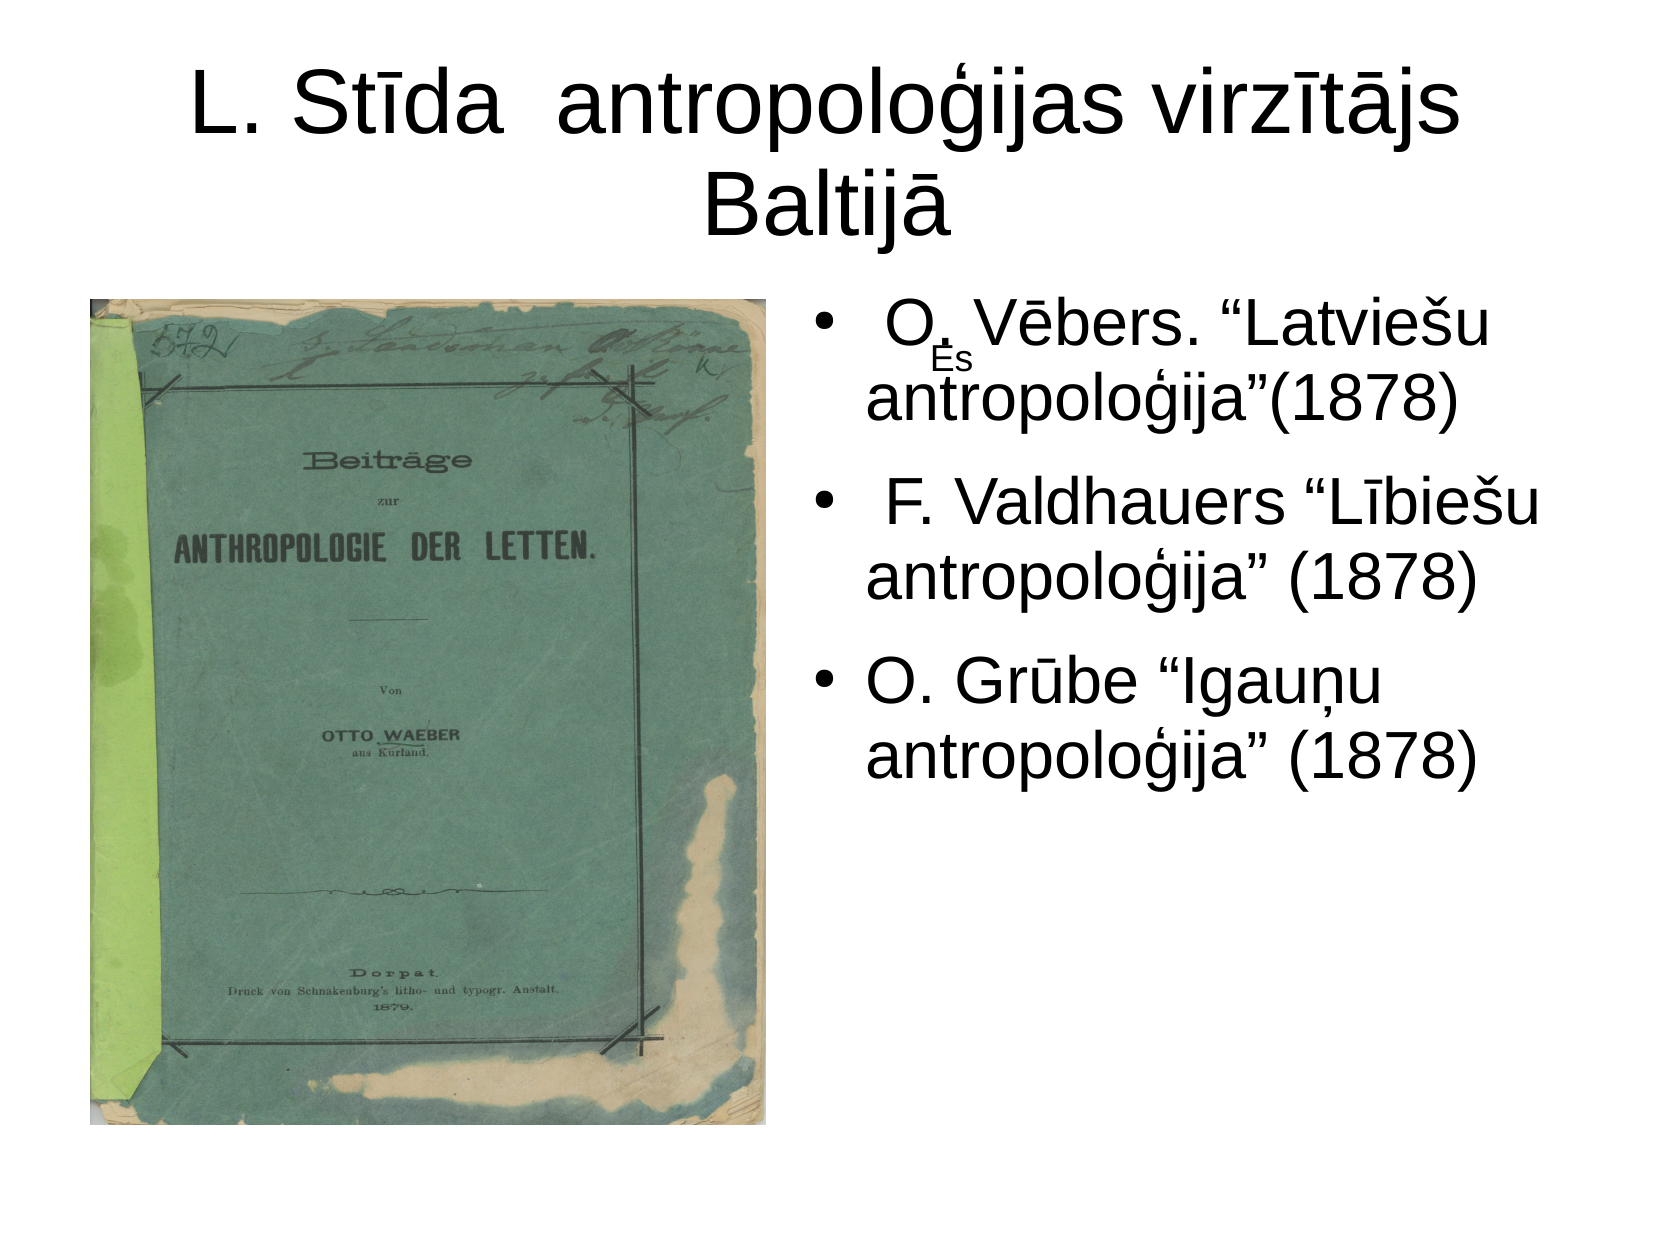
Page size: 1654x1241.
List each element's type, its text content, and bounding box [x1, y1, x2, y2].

text_box Es [915, 330, 989, 387]
picture [90, 299, 766, 1126]
title L. Stīda antropoloģijas virzītājs Baltijā [82, 49, 1571, 257]
list O. Vēbers. “Latviešu antropoloģija”(1878) F. Valdhauers “Lībiešu antropoloģija” (1878) O. Grūbe “Igauņu antropoloģija” (1878) [795, 285, 1561, 1241]
